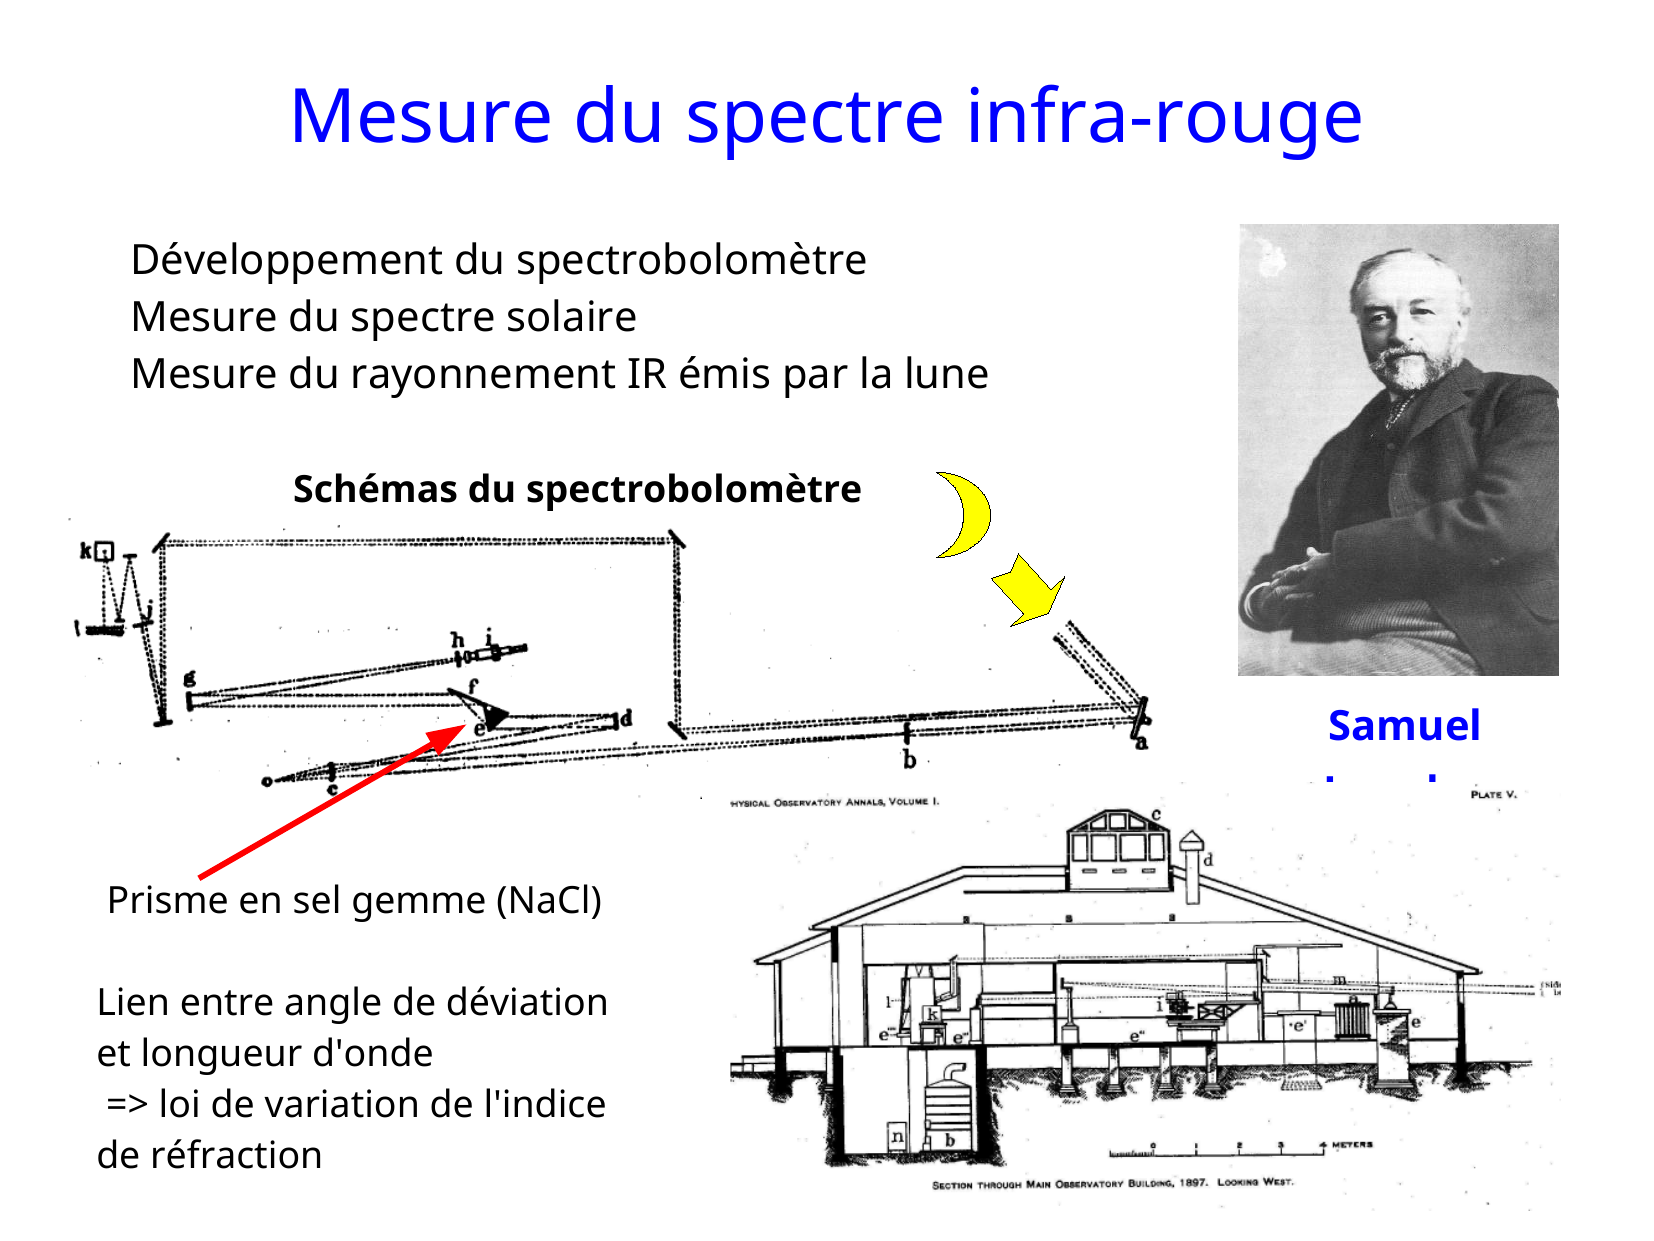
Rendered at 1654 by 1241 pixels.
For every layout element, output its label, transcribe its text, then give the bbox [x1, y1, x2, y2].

text_box Schémas du spectrobolomètre [100, 454, 1056, 523]
picture [1238, 224, 1559, 676]
title Mesure du spectre infra-rouge [82, 21, 1571, 206]
text_box Samuel Langley (1834-1906) [1228, 679, 1583, 817]
picture [62, 518, 1582, 1211]
text_box [936, 472, 991, 558]
text_box Prisme en sel gemme (NaCl) Lien entre angle de déviation et longueur d'onde => loi de variation de l'indice de réfraction [81, 865, 628, 1184]
text_box [991, 553, 1065, 627]
text_box Développement du spectrobolomètre Mesure du spectre solaire Mesure du rayonnement IR émis par la lune [80, 165, 1222, 395]
